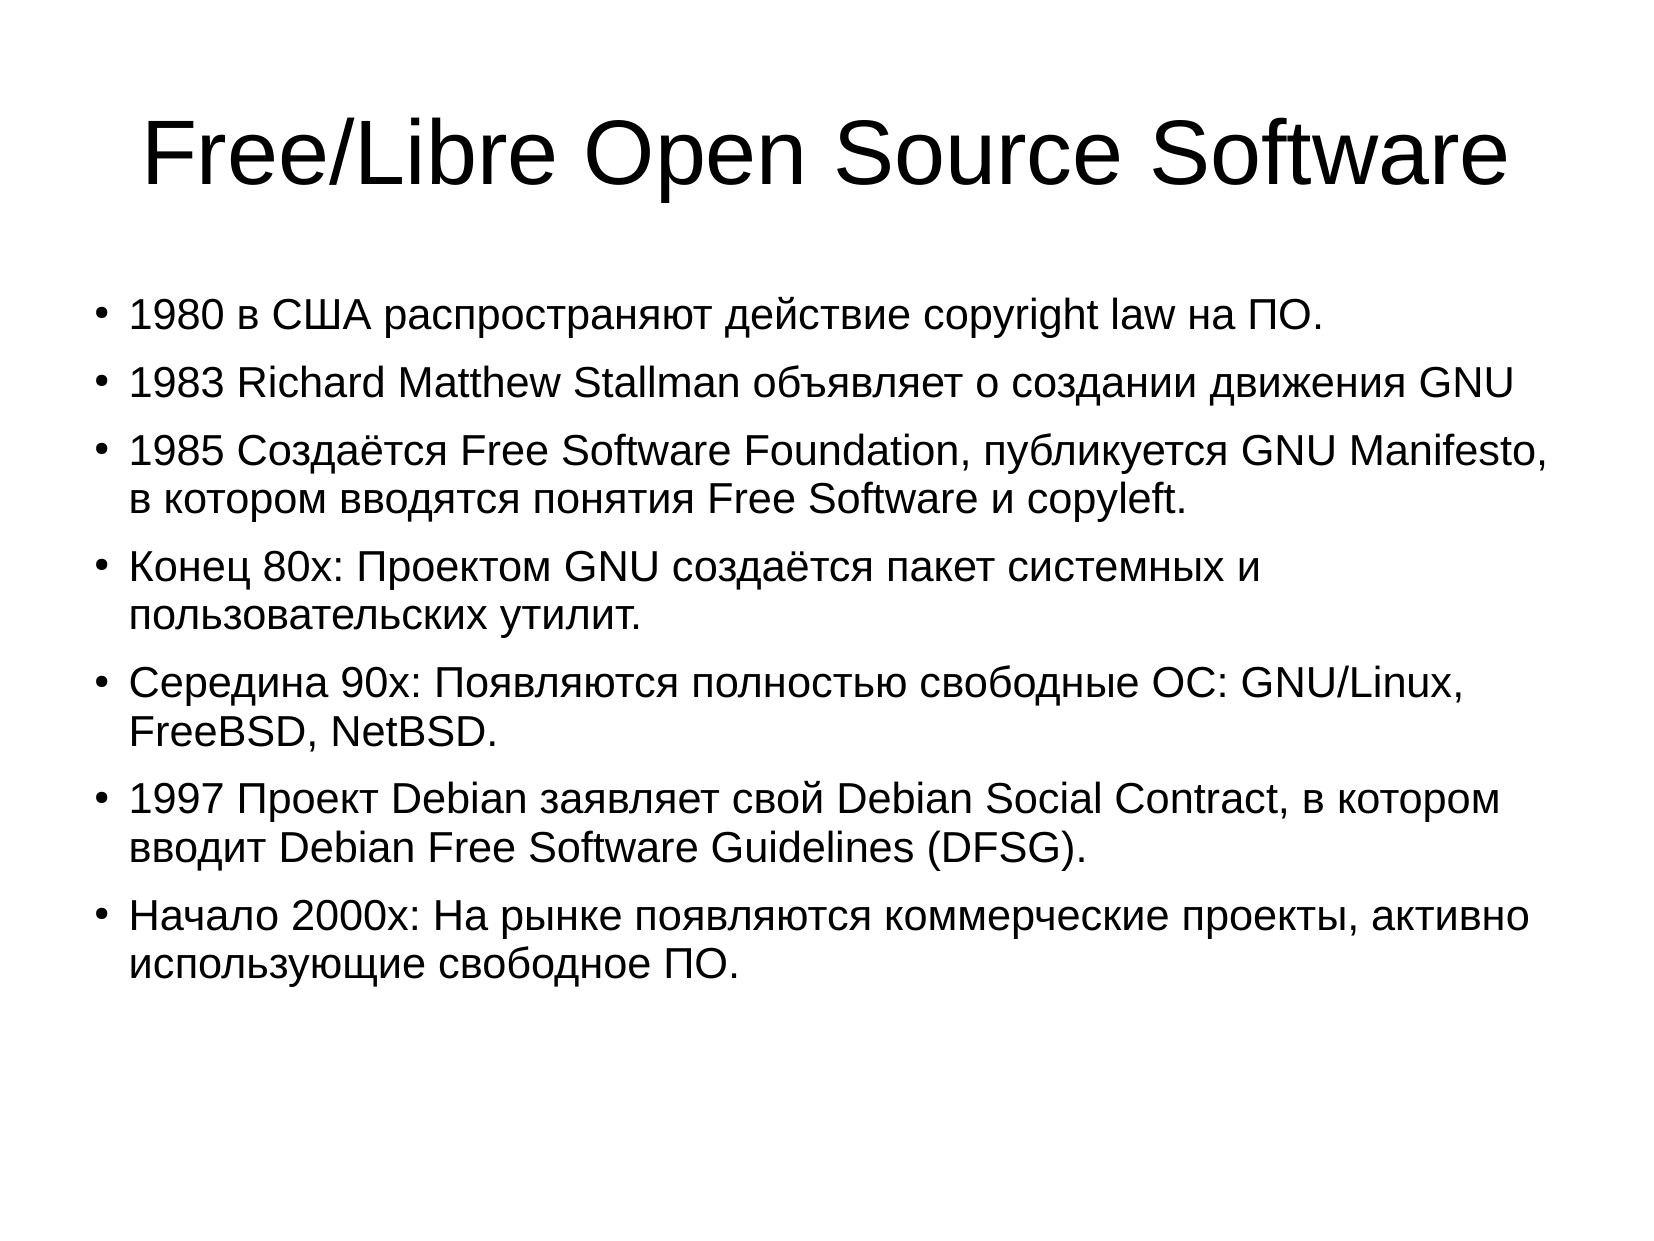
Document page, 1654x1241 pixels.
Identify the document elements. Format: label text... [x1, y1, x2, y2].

list 1980 в США распространяют действие copyright law на ПО. 1983 Richard Matthew Stallman объявляет о создании движения GNU 1985 Создаётся Free Software Foundation, публикуется GNU Manifesto, в котором вводятся понятия Free Software и copyleft. Конец 80x: Проектом GNU создаётся пакет системных и пользовательских утилит. Середина 90x: Появляются полностью свободные ОС: GNU/Linux, FreeBSD, NetBSD. 1997 Проект Debian заявляет свой Debian Social Contract, в котором вводит Debian Free Software Guidelines (DFSG). Начало 2000х: На рынке появляются коммерческие проекты, активно использующие свободное ПО. [82, 290, 1571, 1010]
title Free/Libre Open Source Software [82, 49, 1571, 257]
